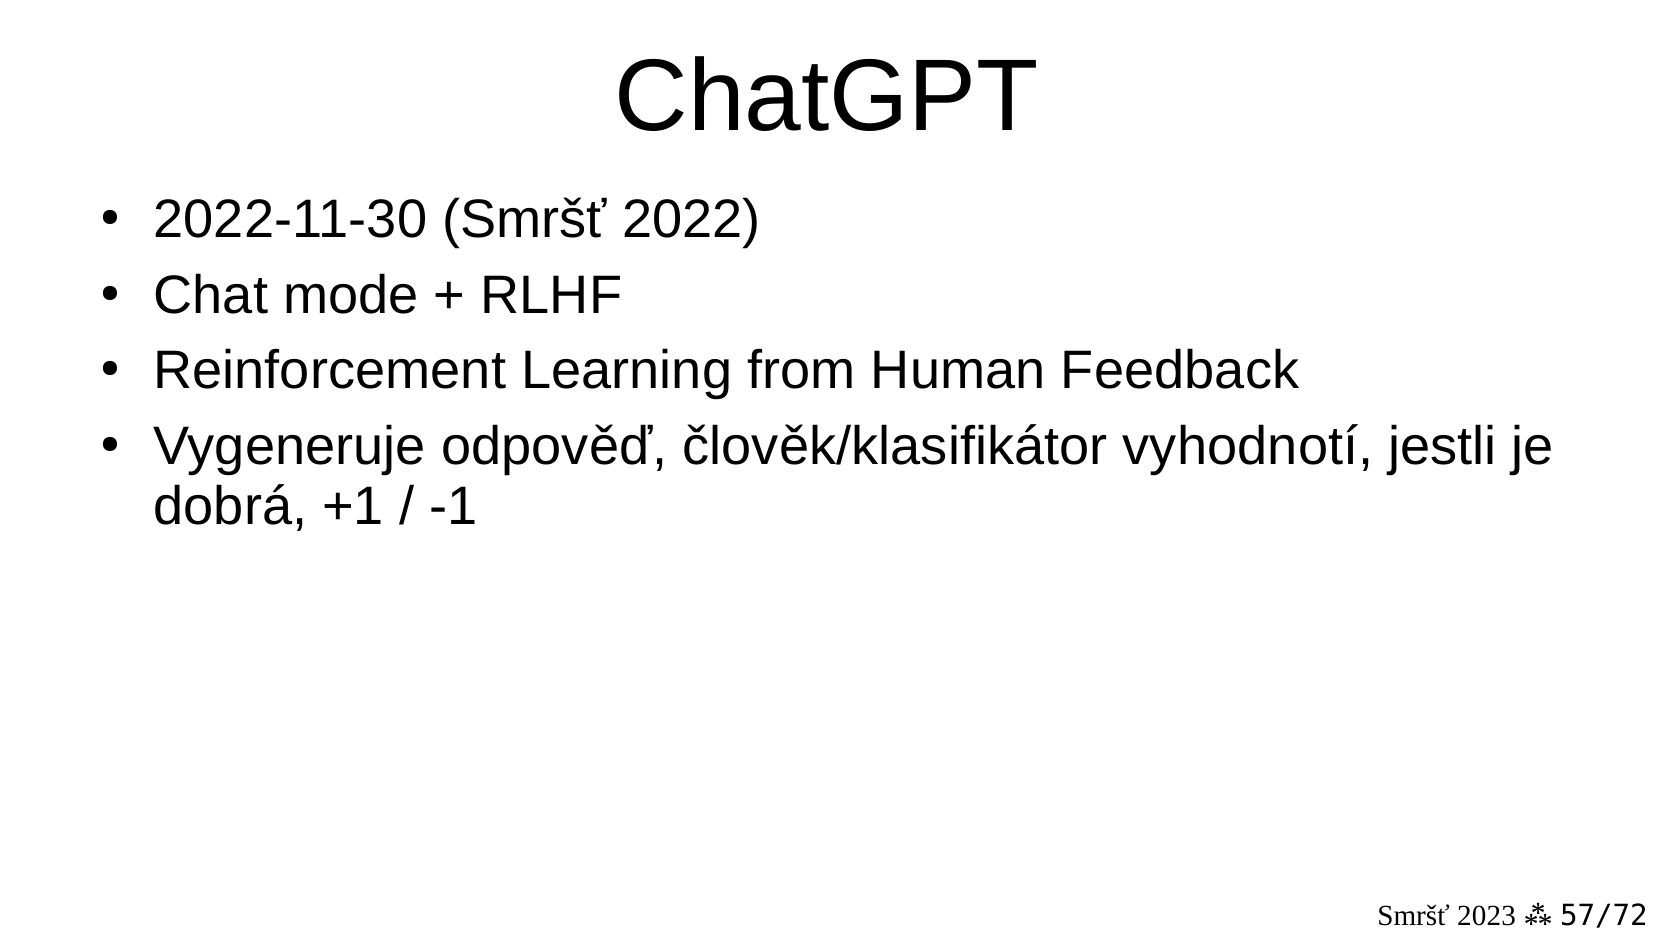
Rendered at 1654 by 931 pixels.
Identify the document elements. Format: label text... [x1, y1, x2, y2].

title ChatGPT [82, 38, 1571, 153]
list 2022-11-30 (Smršť 2022) Chat mode + RLHF Reinforcement Learning from Human Feedback Vygeneruje odpověď, člověk/klasifikátor vyhodnotí, jestli je dobrá, +1 / -1 [82, 188, 1571, 788]
